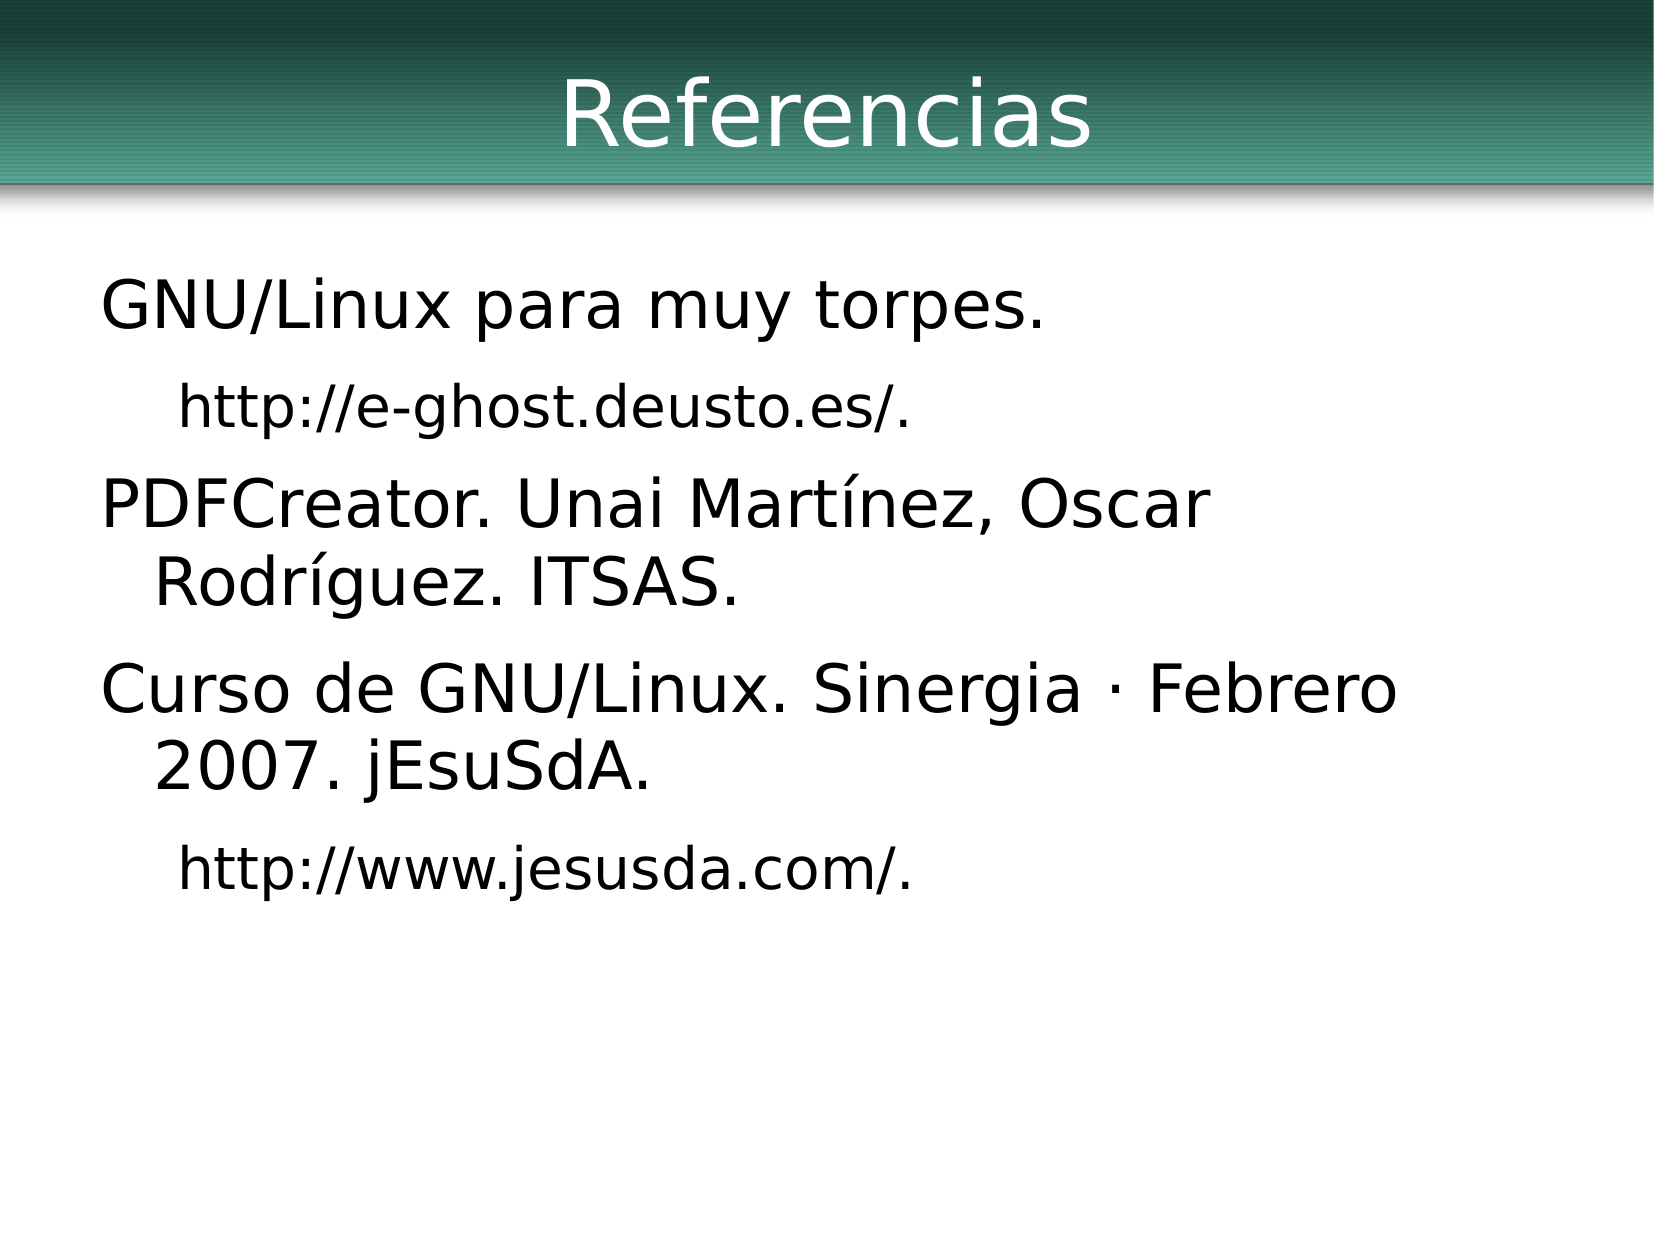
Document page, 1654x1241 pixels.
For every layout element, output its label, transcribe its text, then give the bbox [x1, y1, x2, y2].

list GNU/Linux para muy torpes. http://e-ghost.deusto.es/. PDFCreator. Unai Martínez, Oscar Rodríguez. ITSAS. Curso de GNU/Linux. Sinergia · Febrero 2007. jEsuSdA. http://www.jesusda.com/. [82, 266, 1571, 1071]
title Referencias [82, 11, 1571, 219]
picture [0, 0, 1654, 225]
